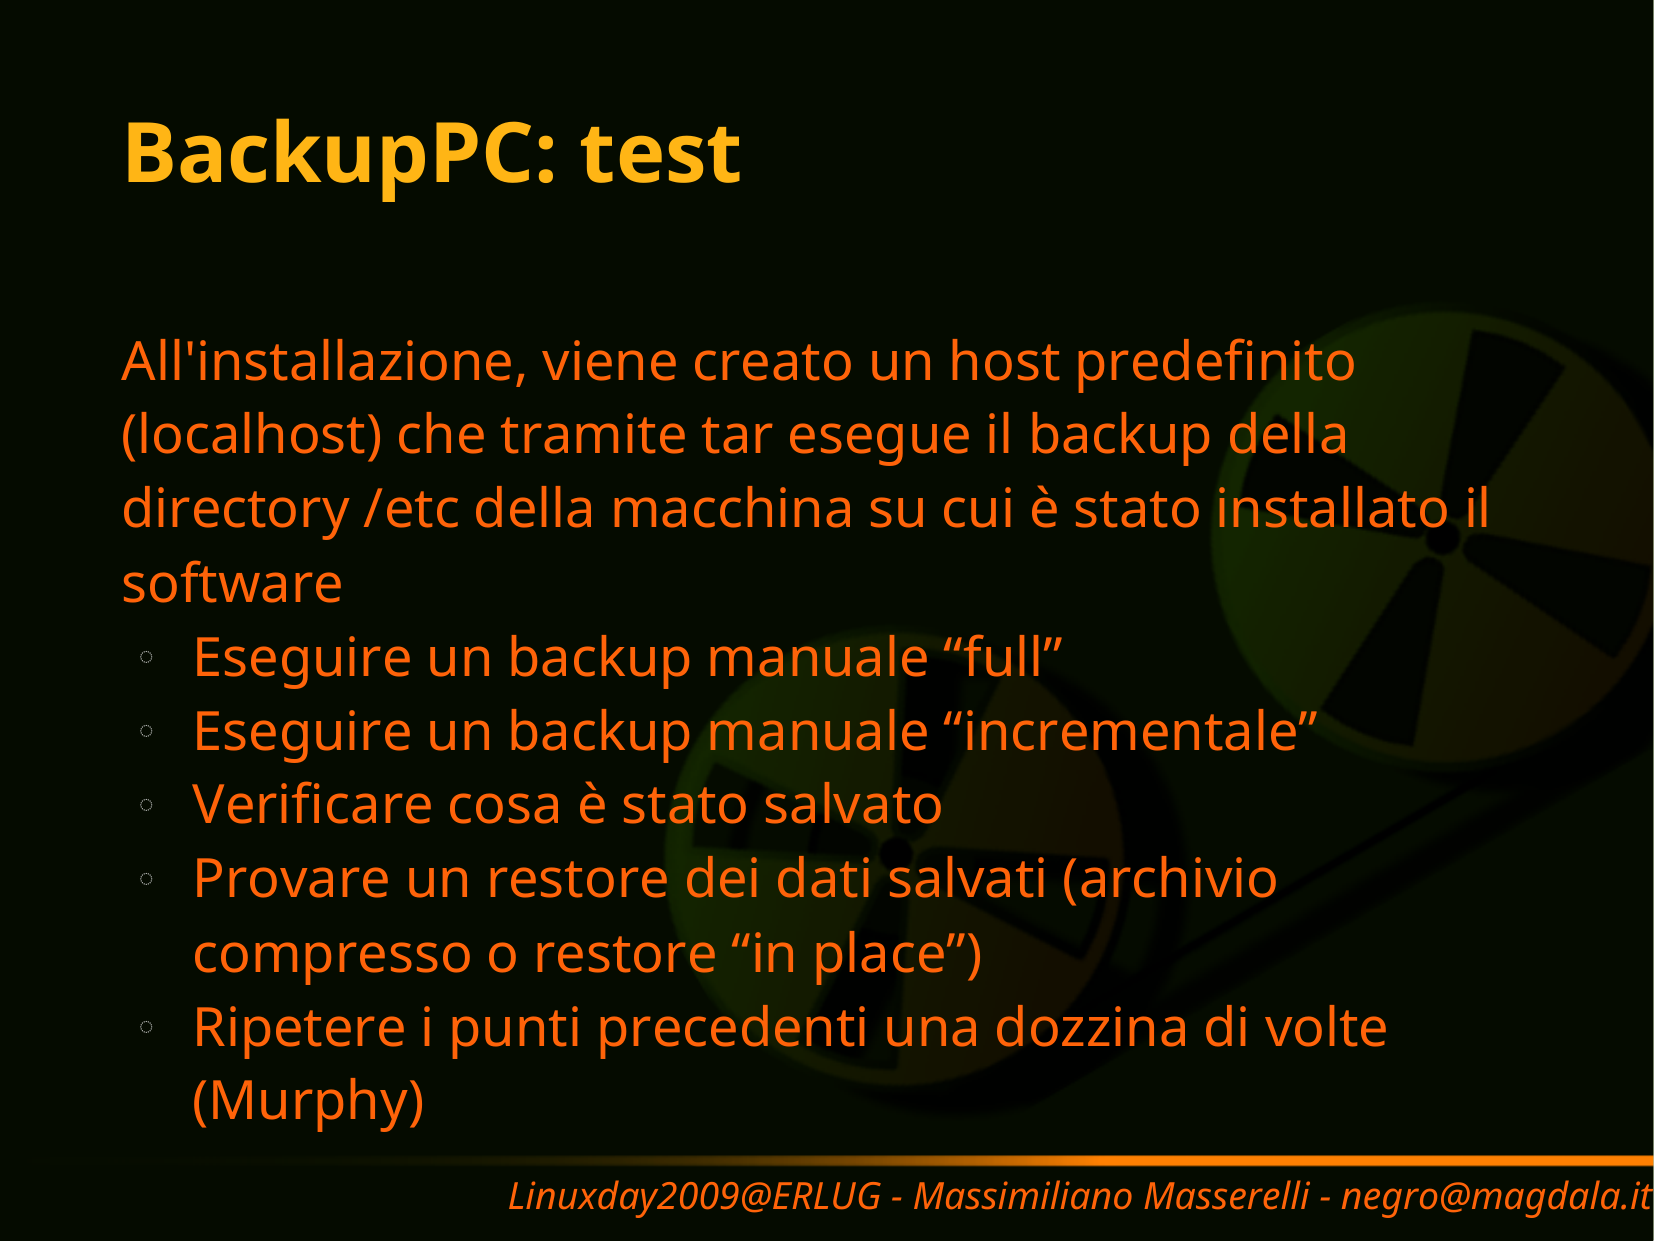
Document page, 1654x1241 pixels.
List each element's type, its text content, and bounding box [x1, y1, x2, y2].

list All'installazione, viene creato un host predefinito (localhost) che tramite tar esegue il backup della directory /etc della macchina su cui è stato installato il software Eseguire un backup manuale “full” Eseguire un backup manuale “incrementale” Verificare cosa è stato salvato Provare un restore dei dati salvati (archivio compresso o restore “in place”) Ripetere i punti precedenti una dozzina di volte (Murphy) [121, 322, 1561, 1133]
title BackupPC: test [121, 46, 1534, 254]
